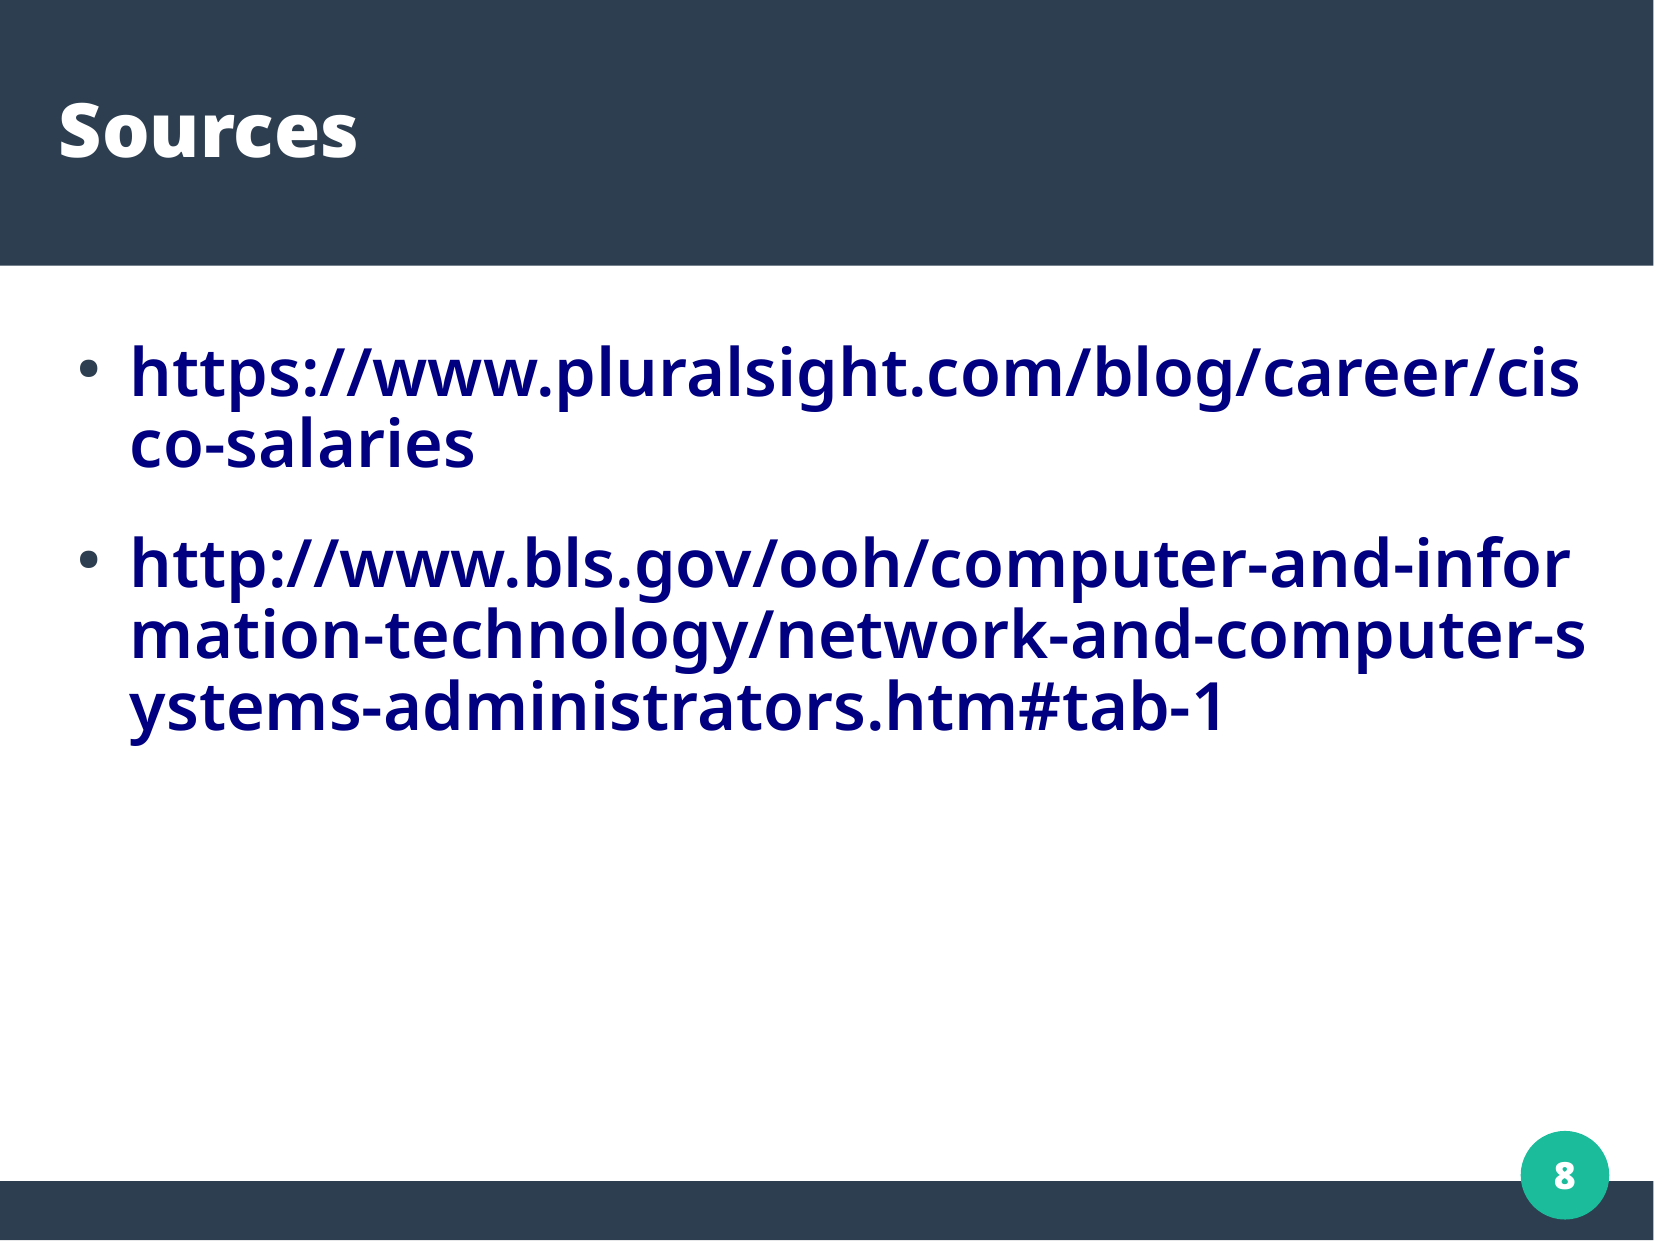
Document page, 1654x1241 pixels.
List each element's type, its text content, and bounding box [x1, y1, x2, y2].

list https://www.pluralsight.com/blog/career/cisco-salaries http://www.bls.gov/ooh/computer-and-information-technology/network-and-computer-systems-administrators.htm#tab-1 [59, 324, 1595, 1152]
title Sources [59, 49, 1595, 207]
